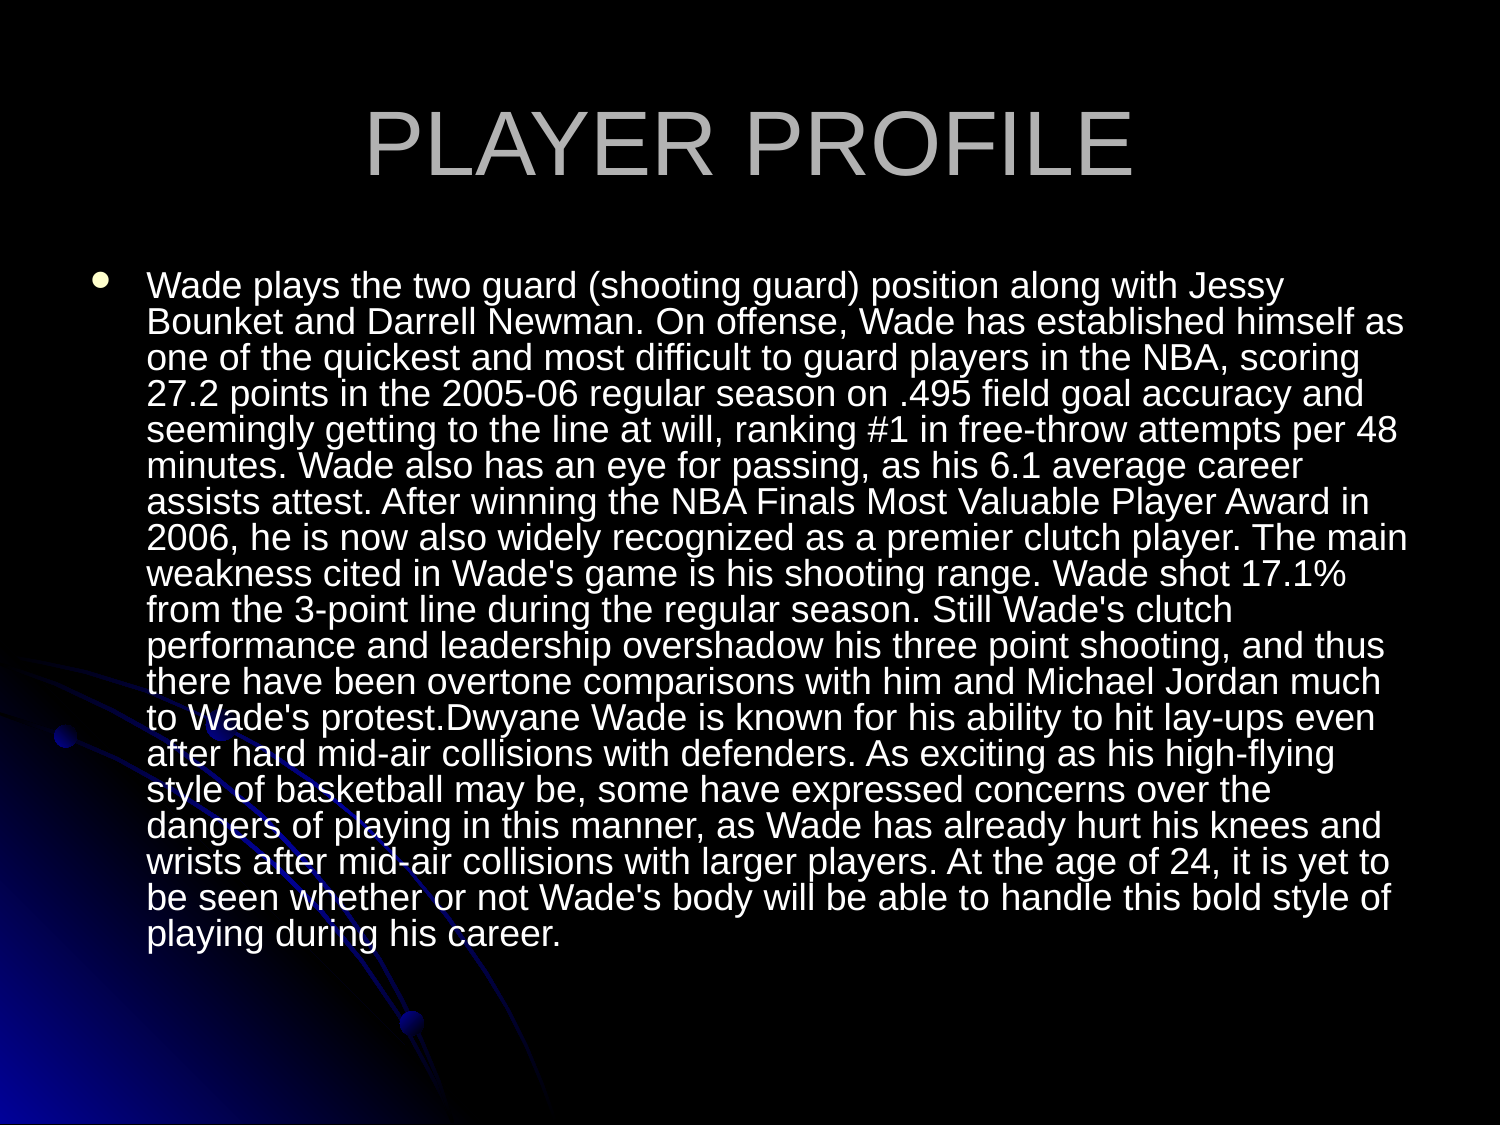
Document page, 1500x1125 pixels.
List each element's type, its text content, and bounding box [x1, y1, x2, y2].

title PLAYER PROFILE [75, 45, 1425, 233]
list Wade plays the two guard (shooting guard) position along with Jessy Bounket and Darrell Newman. On offense, Wade has established himself as one of the quickest and most difficult to guard players in the NBA, scoring 27.2 points in the 2005-06 regular season on .495 field goal accuracy and seemingly getting to the line at will, ranking #1 in free-throw attempts per 48 minutes. Wade also has an eye for passing, as his 6.1 average career assists attest. After winning the NBA Finals Most Valuable Player Award in 2006, he is now also widely recognized as a premier clutch player. The main weakness cited in Wade's game is his shooting range. Wade shot 17.1% from the 3-point line during the regular season. Still Wade's clutch performance and leadership overshadow his three point shooting, and thus there have been overtone comparisons with him and Michael Jordan much to Wade's protest.Dwyane Wade is known for his ability to hit lay-ups even after hard mid-air collisions with defenders. As exciting as his high-flying style of basketball may be, some have expressed concerns over the dangers of playing in this manner, as Wade has already hurt his knees and wrists after mid-air collisions with larger players. At the age of 24, it is yet to be seen whether or not Wade's body will be able to handle this bold style of playing during his career. [75, 262, 1425, 1006]
